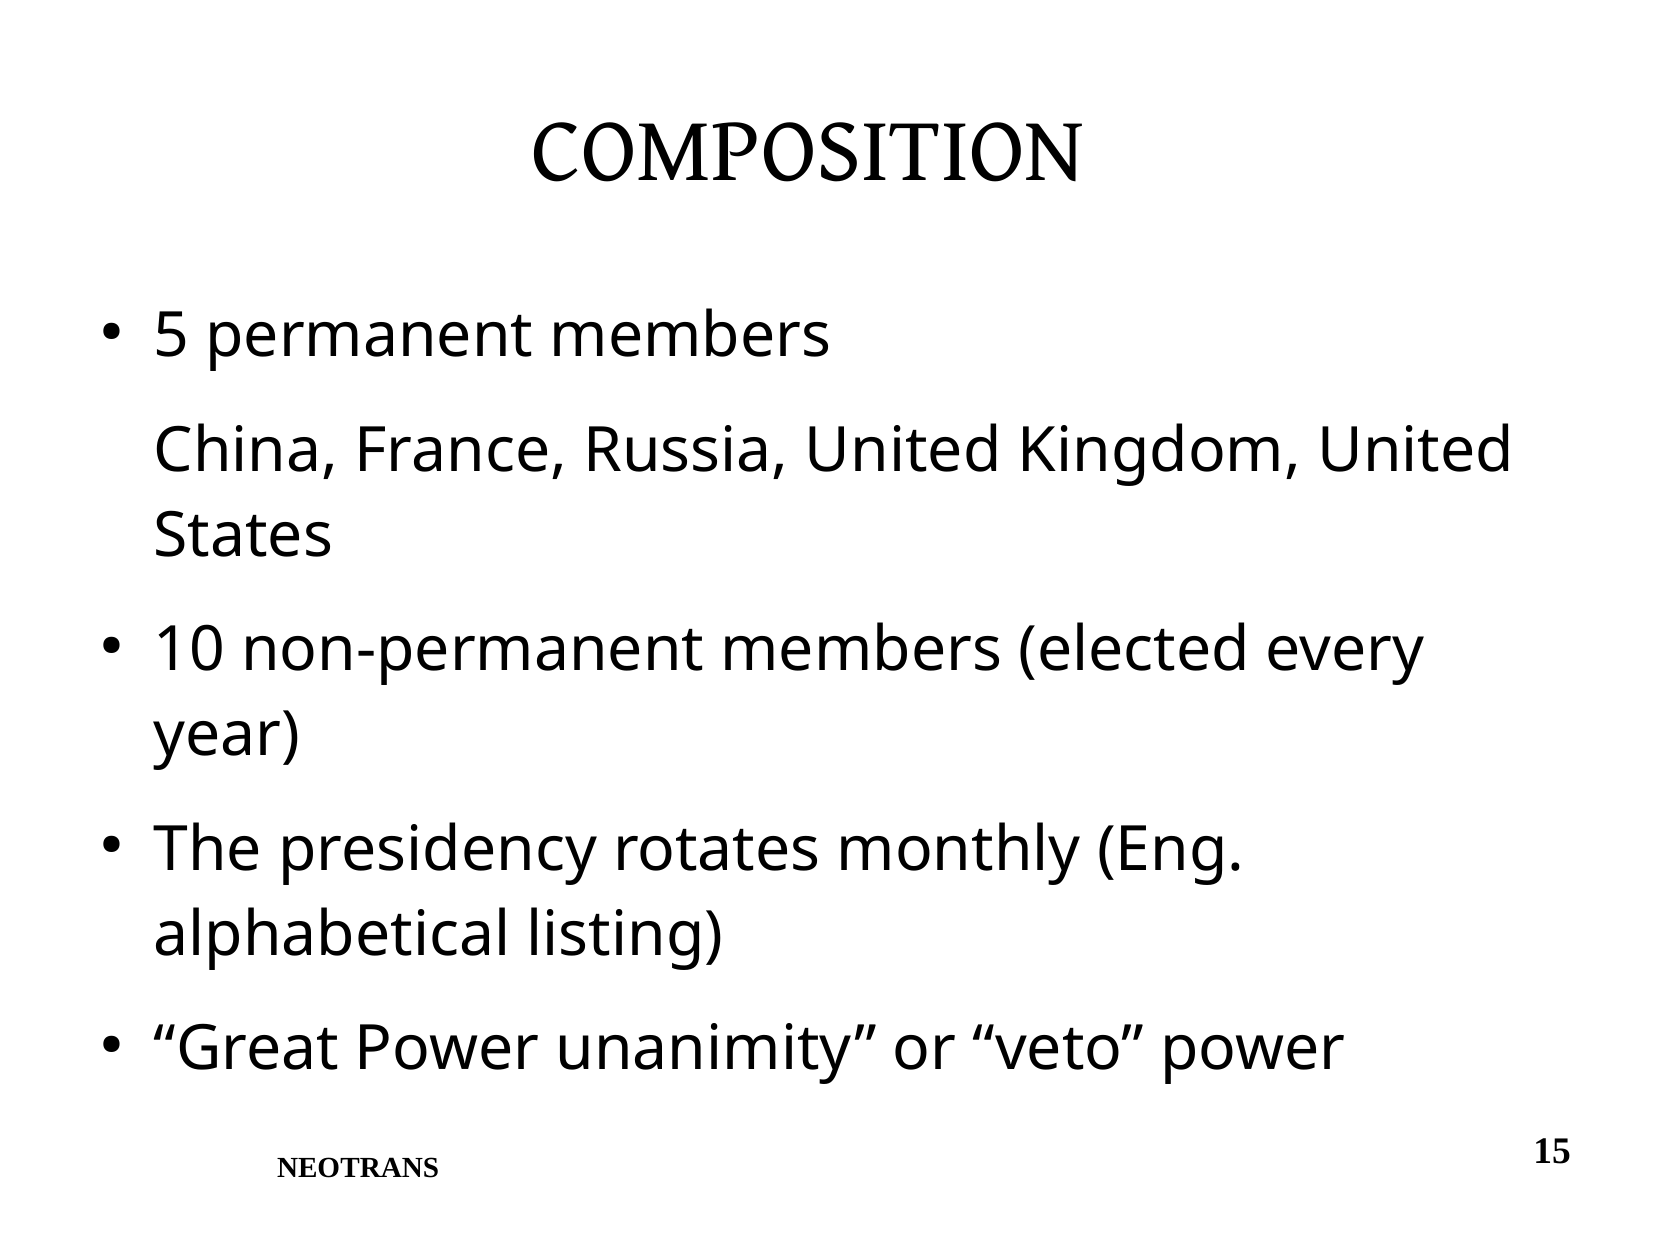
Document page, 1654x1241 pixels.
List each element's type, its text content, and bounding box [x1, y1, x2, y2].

list 5 permanent members China, France, Russia, United Kingdom, United States 10 non-permanent members (elected every year) The presidency rotates monthly (Eng. alphabetical listing) “Great Power unanimity” or “veto” power [82, 290, 1571, 1092]
title COMPOSITION [82, 49, 1571, 257]
